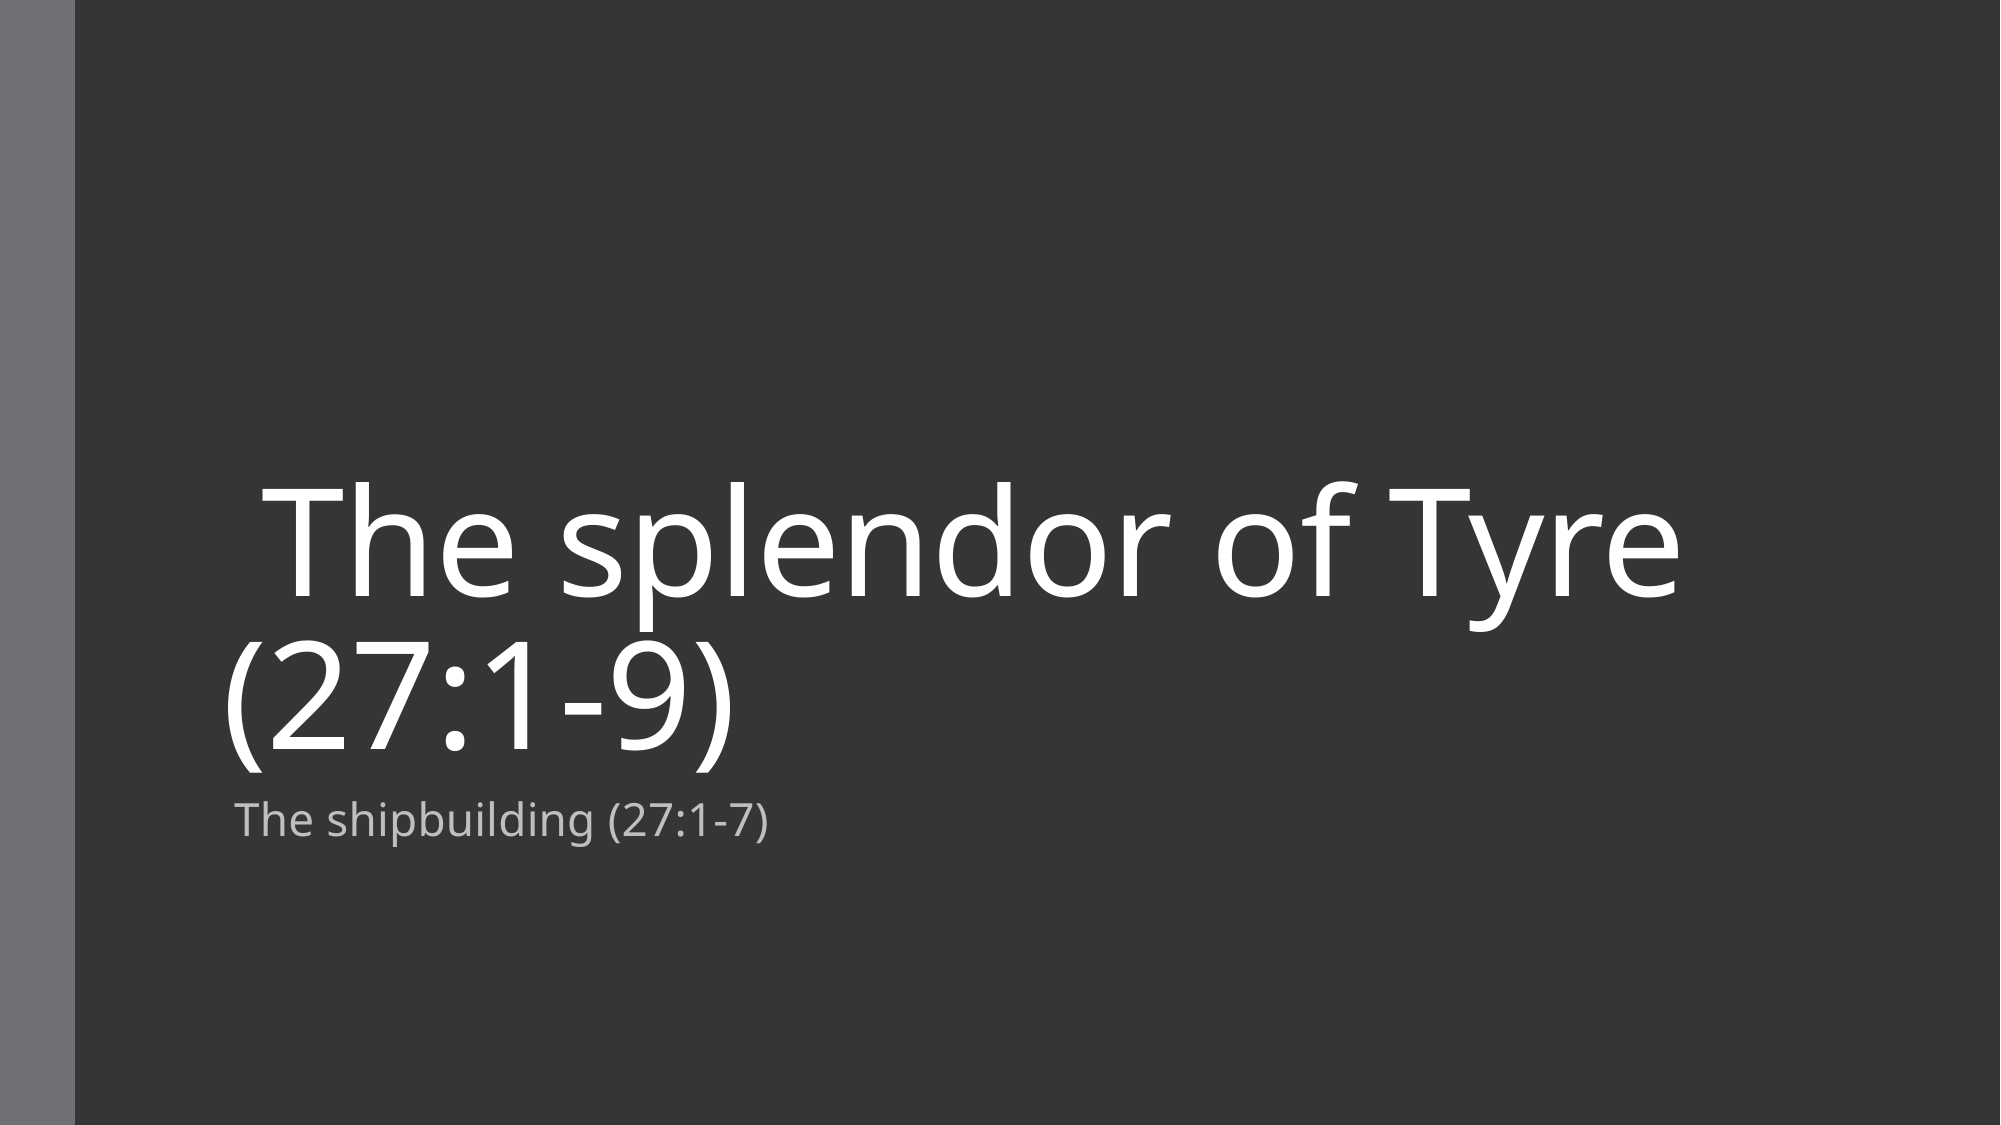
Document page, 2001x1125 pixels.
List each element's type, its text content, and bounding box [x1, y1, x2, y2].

title The splendor of Tyre (27:1-9) [206, 124, 1752, 787]
subtitle The shipbuilding (27:1-7) [206, 787, 1752, 1066]
